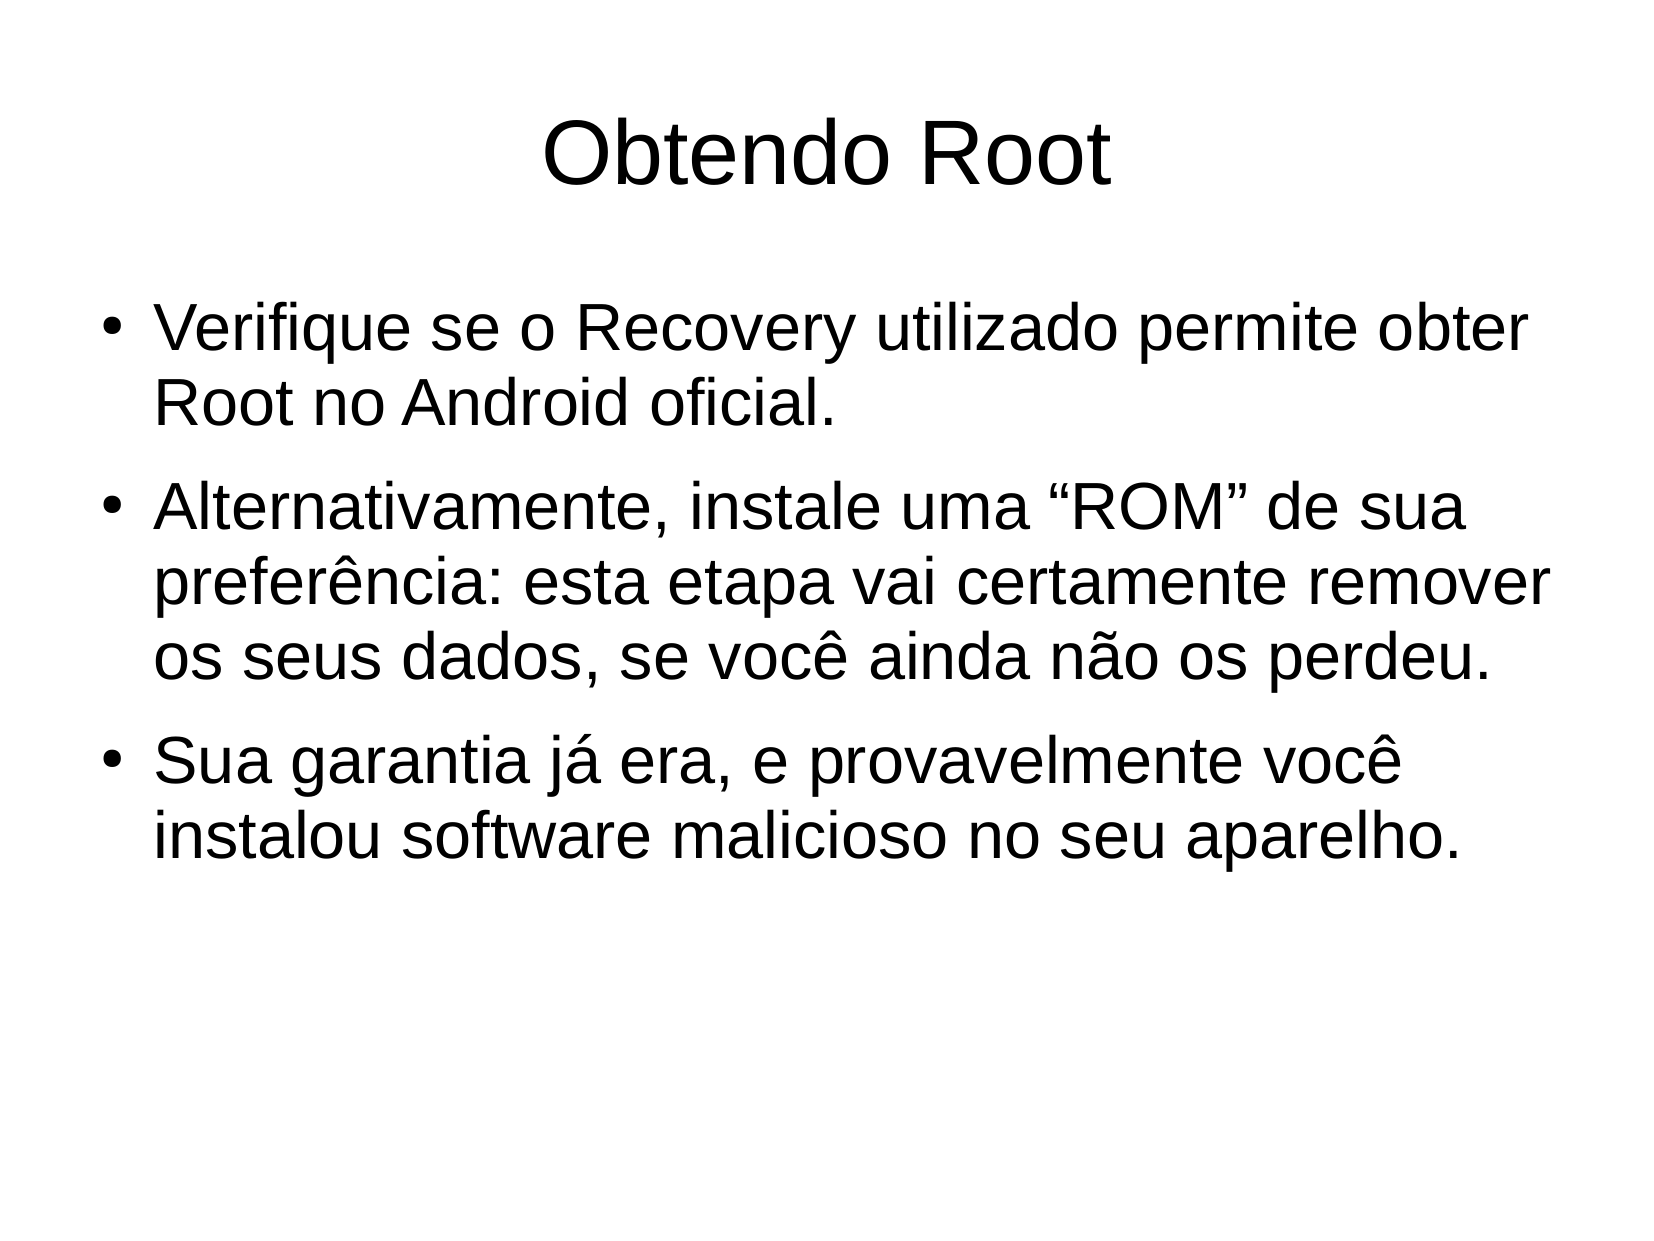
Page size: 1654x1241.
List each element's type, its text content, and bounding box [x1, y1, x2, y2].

list Verifique se o Recovery utilizado permite obter Root no Android oficial. Alternativamente, instale uma “ROM” de sua preferência: esta etapa vai certamente remover os seus dados, se você ainda não os perdeu. Sua garantia já era, e provavelmente você instalou software malicioso no seu aparelho. [82, 290, 1571, 1010]
title Obtendo Root [82, 49, 1571, 257]
